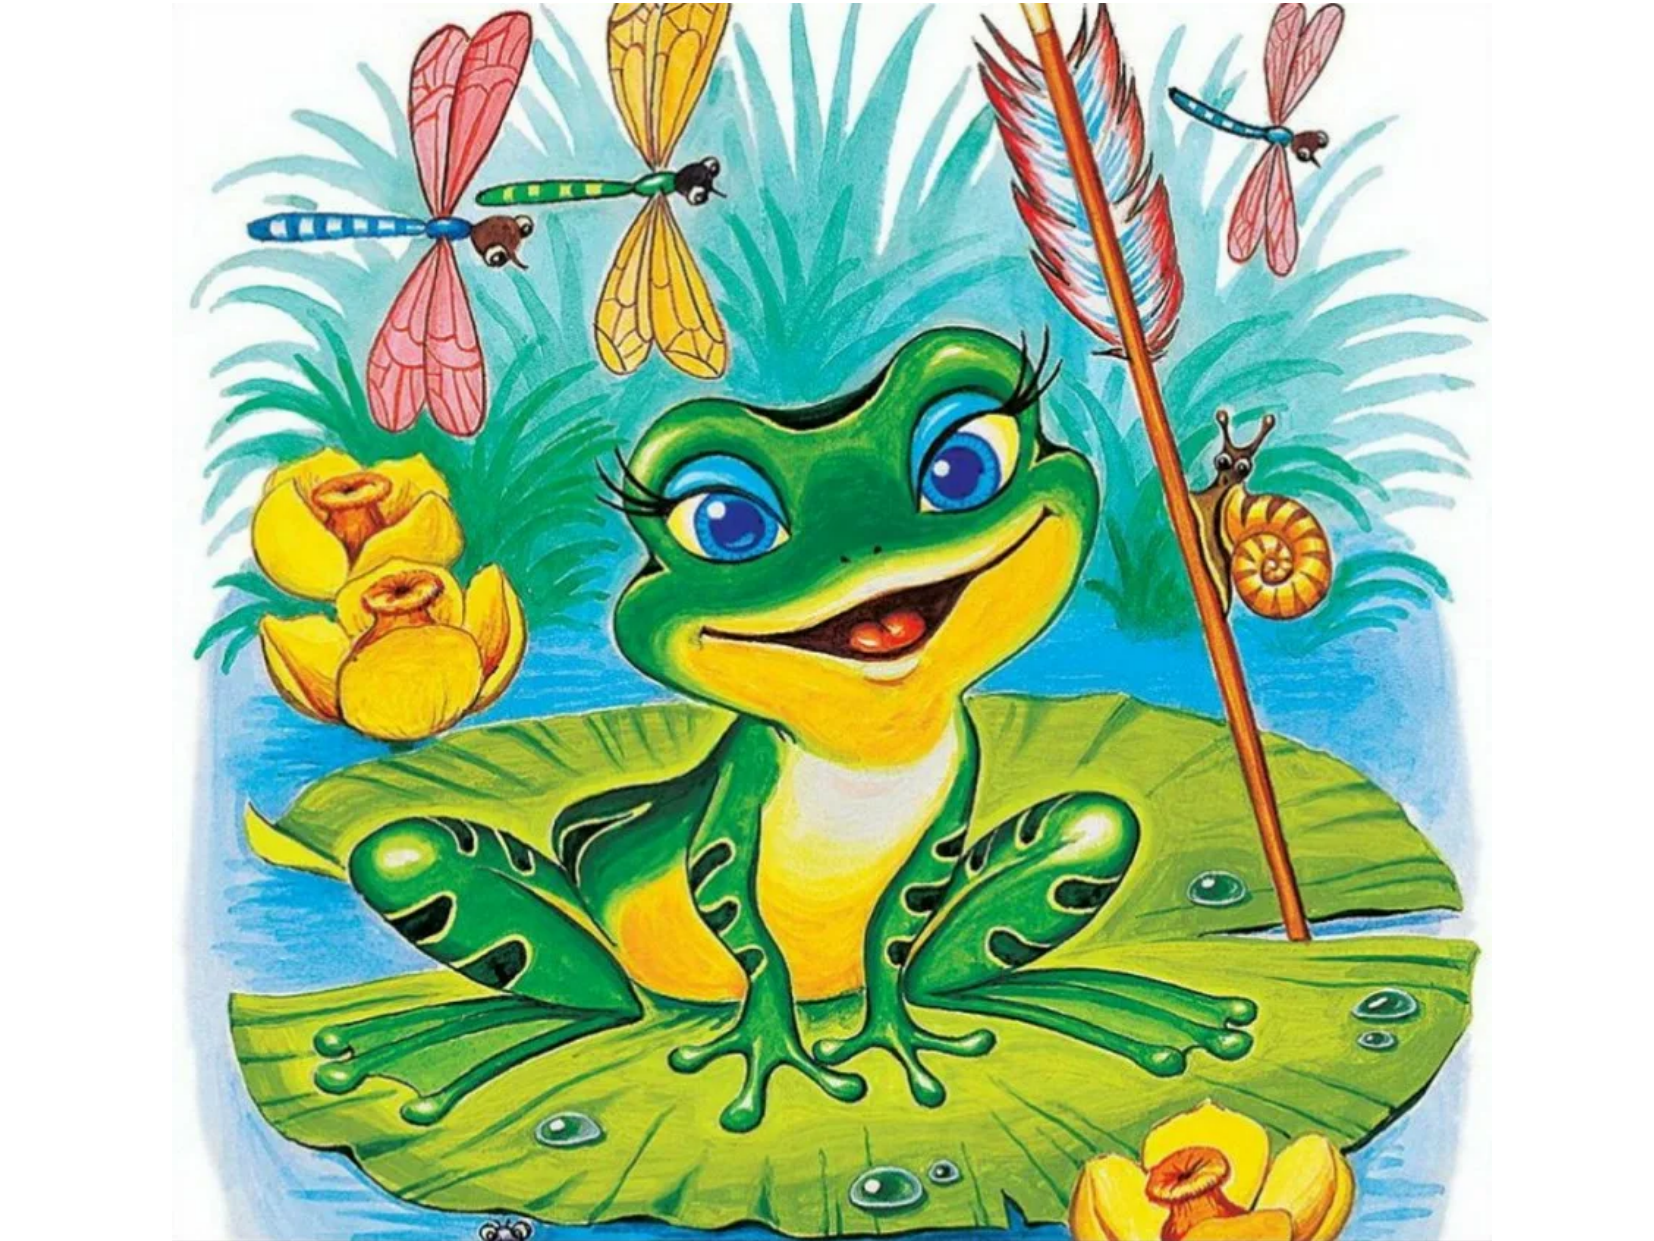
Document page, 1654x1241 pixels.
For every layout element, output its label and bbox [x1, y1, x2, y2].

picture [172, 3, 1492, 1241]
